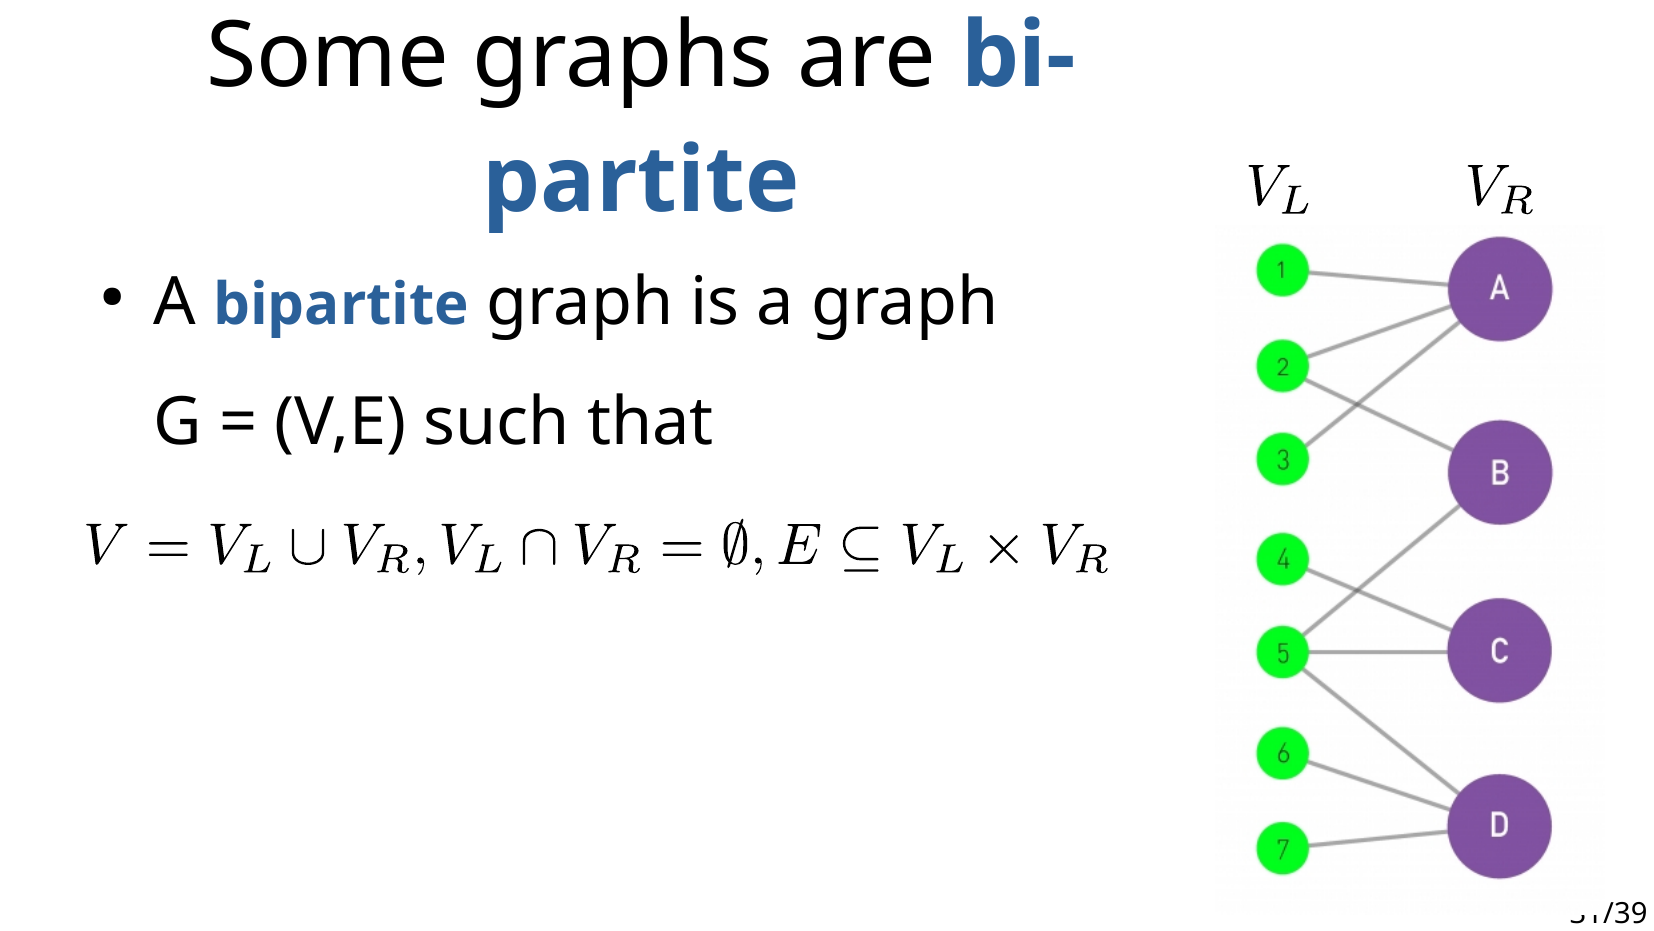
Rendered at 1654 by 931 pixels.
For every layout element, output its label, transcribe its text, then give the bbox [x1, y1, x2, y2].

text_box [1464, 165, 1534, 215]
text_box [1245, 165, 1311, 214]
title Some graphs are bi-partite [82, 1, 1201, 226]
picture [1215, 225, 1605, 915]
list A bipartite graph is a graph G = (V,E) such that [82, 253, 1215, 793]
text_box [82, 518, 1109, 576]
